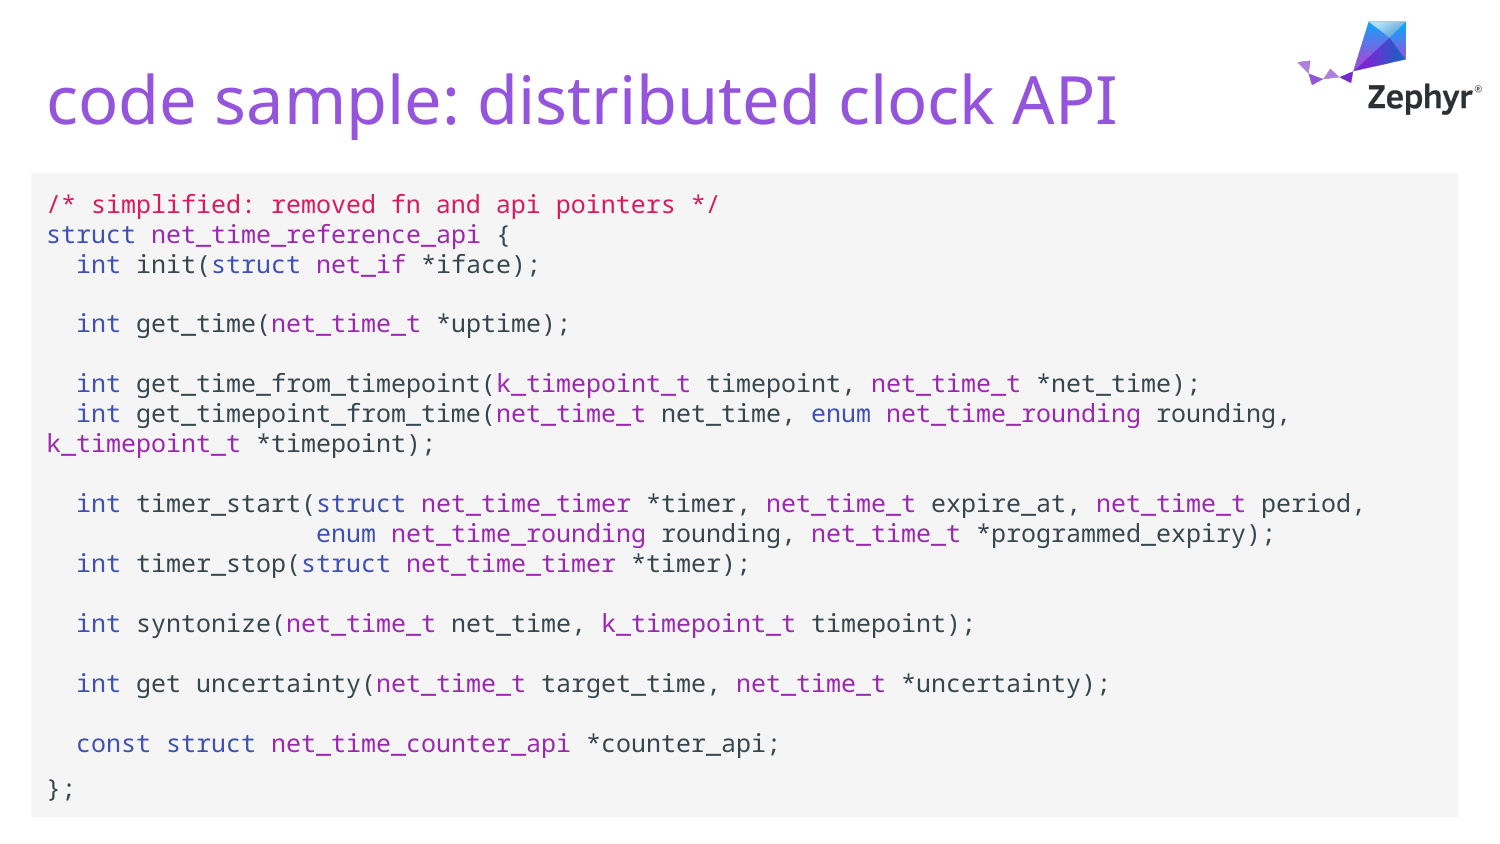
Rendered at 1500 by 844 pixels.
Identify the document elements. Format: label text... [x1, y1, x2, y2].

title code sample: distributed clock API [31, 38, 1382, 145]
picture [1294, 15, 1485, 122]
text_box /* simplified: removed fn and api pointers */ struct net_time_reference_api { int init(struct net_if *iface); int get_time(net_time_t *uptime); int get_time_from_timepoint(k_timepoint_t timepoint, net_time_t *net_time); int get_timepoint_from_time(net_time_t net_time, enum net_time_rounding rounding, k_timepoint_t *timepoint); int timer_start(struct net_time_timer *timer, net_time_t expire_at, net_time_t period, enum net_time_rounding rounding, net_time_t *programmed_expiry); int timer_stop(struct net_time_timer *timer); int syntonize(net_time_t net_time, k_timepoint_t timepoint); int get uncertainty(net_time_t target_time, net_time_t *uncertainty); const struct net_time_counter_api *counter_api; }; [31, 173, 1459, 818]
